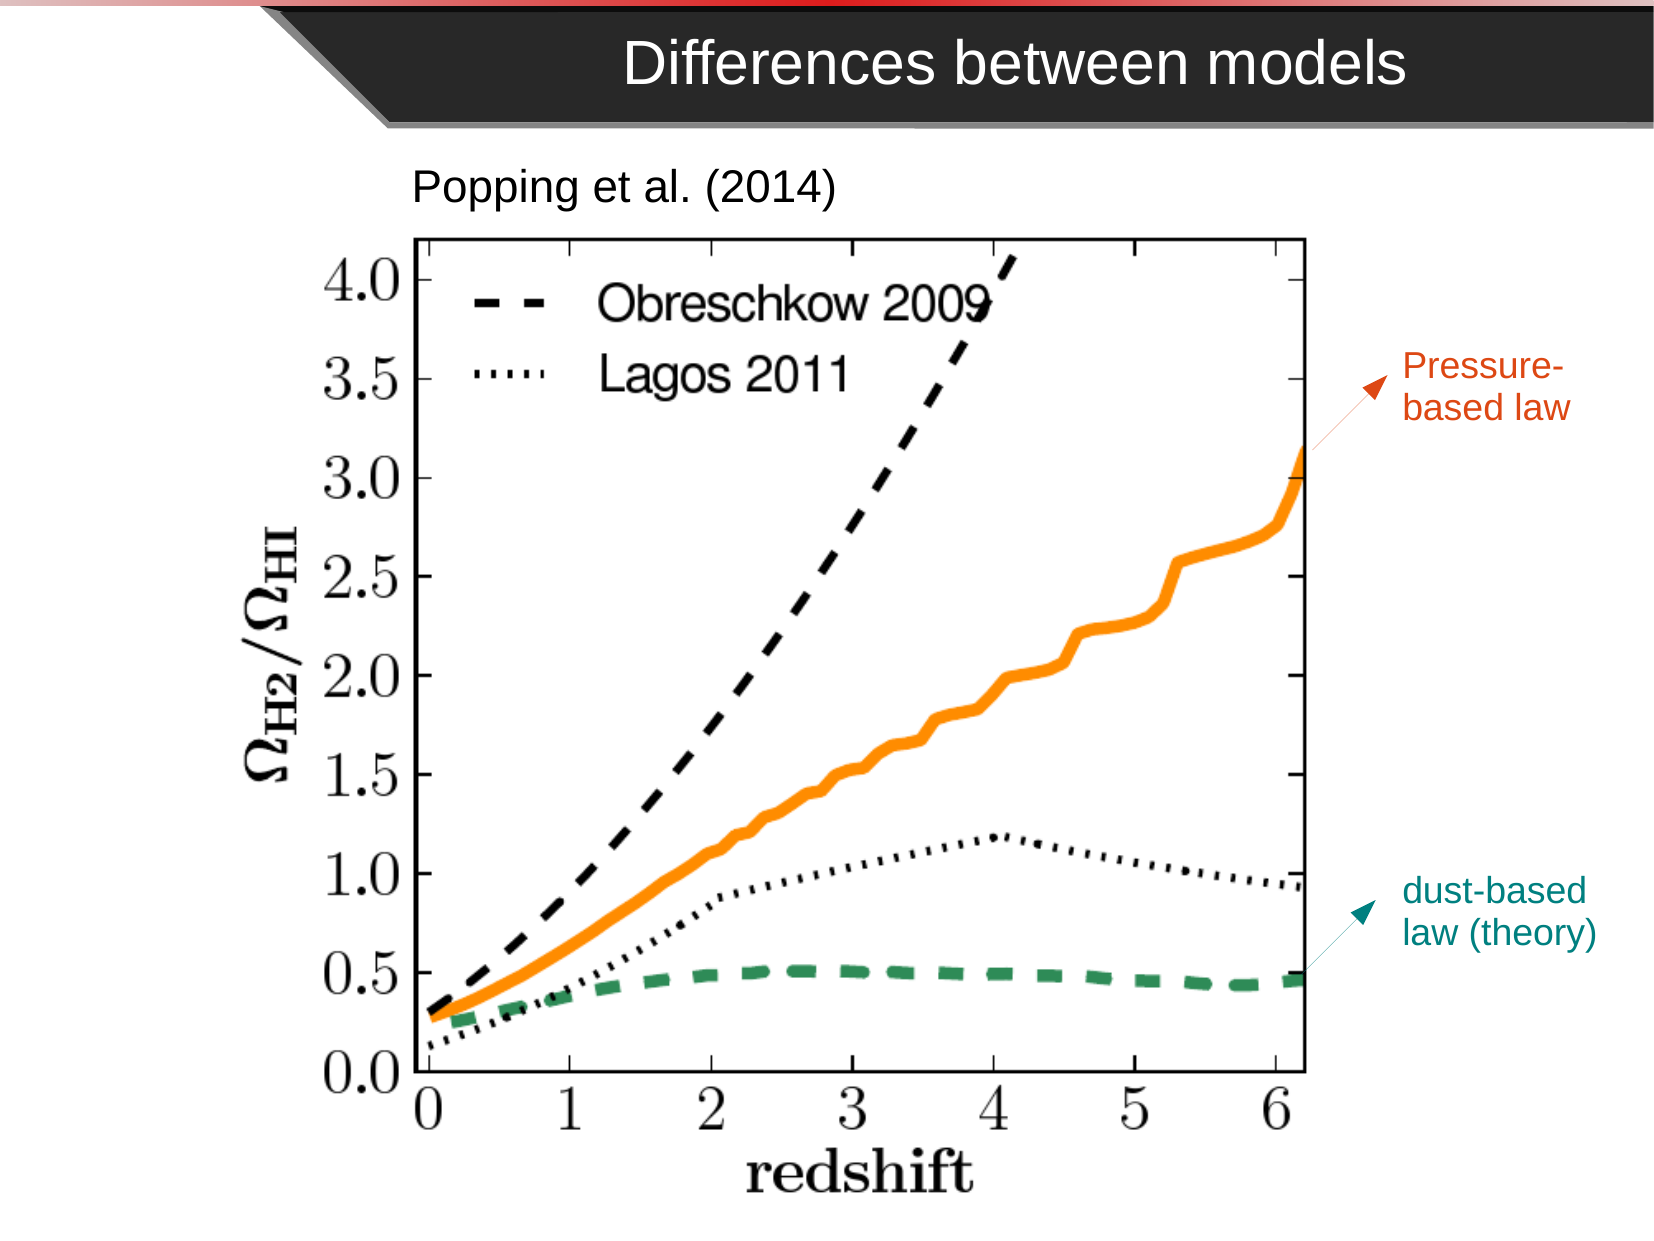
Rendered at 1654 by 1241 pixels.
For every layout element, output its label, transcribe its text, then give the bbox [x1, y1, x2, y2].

text_box Popping et al. (2014) [396, 153, 1147, 224]
picture [229, 215, 1343, 1219]
title Differences between models [397, 19, 1635, 106]
text_box dust-based law (theory) [1387, 862, 1651, 965]
text_box Pressure-based law [1387, 337, 1654, 440]
